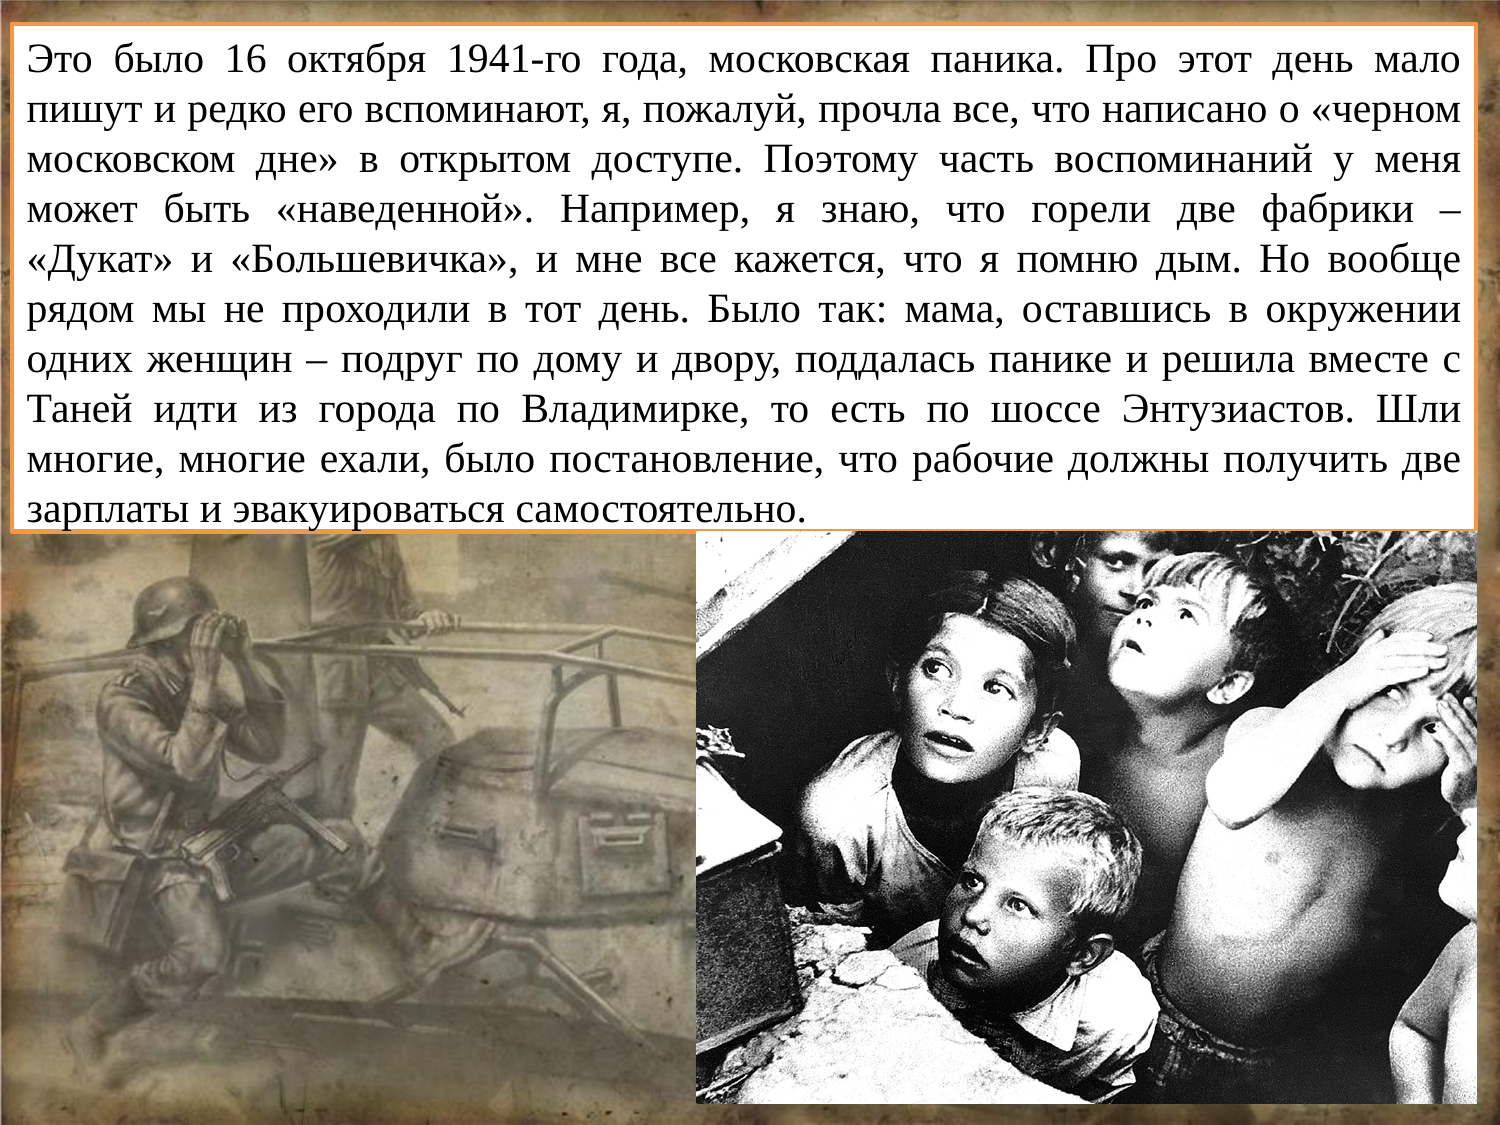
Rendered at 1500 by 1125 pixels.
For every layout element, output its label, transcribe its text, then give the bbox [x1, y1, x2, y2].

list Это было 16 октября 1941-го года, московская паника. Про этот день мало пишут и редко его вспоминают, я, пожалуй, прочла все, что написано о «черном московском дне» в открытом доступе. Поэтому часть воспоминаний у меня может быть «наведенной». Например, я знаю, что горели две фабрики – «Дукат» и «Большевичка», и мне все кажется, что я помню дым. Но вообще рядом мы не проходили в тот день. Было так: мама, оставшись в окружении одних женщин – подруг по дому и двору, поддалась панике и решила вместе с Таней идти из города по Владимирке, то есть по шоссе Энтузиастов. Шли многие, многие ехали, было постановление, что рабочие должны получить две зарплаты и эвакуироваться самостоятельно. [11, 23, 1477, 532]
picture [0, 0, 1500, 1125]
